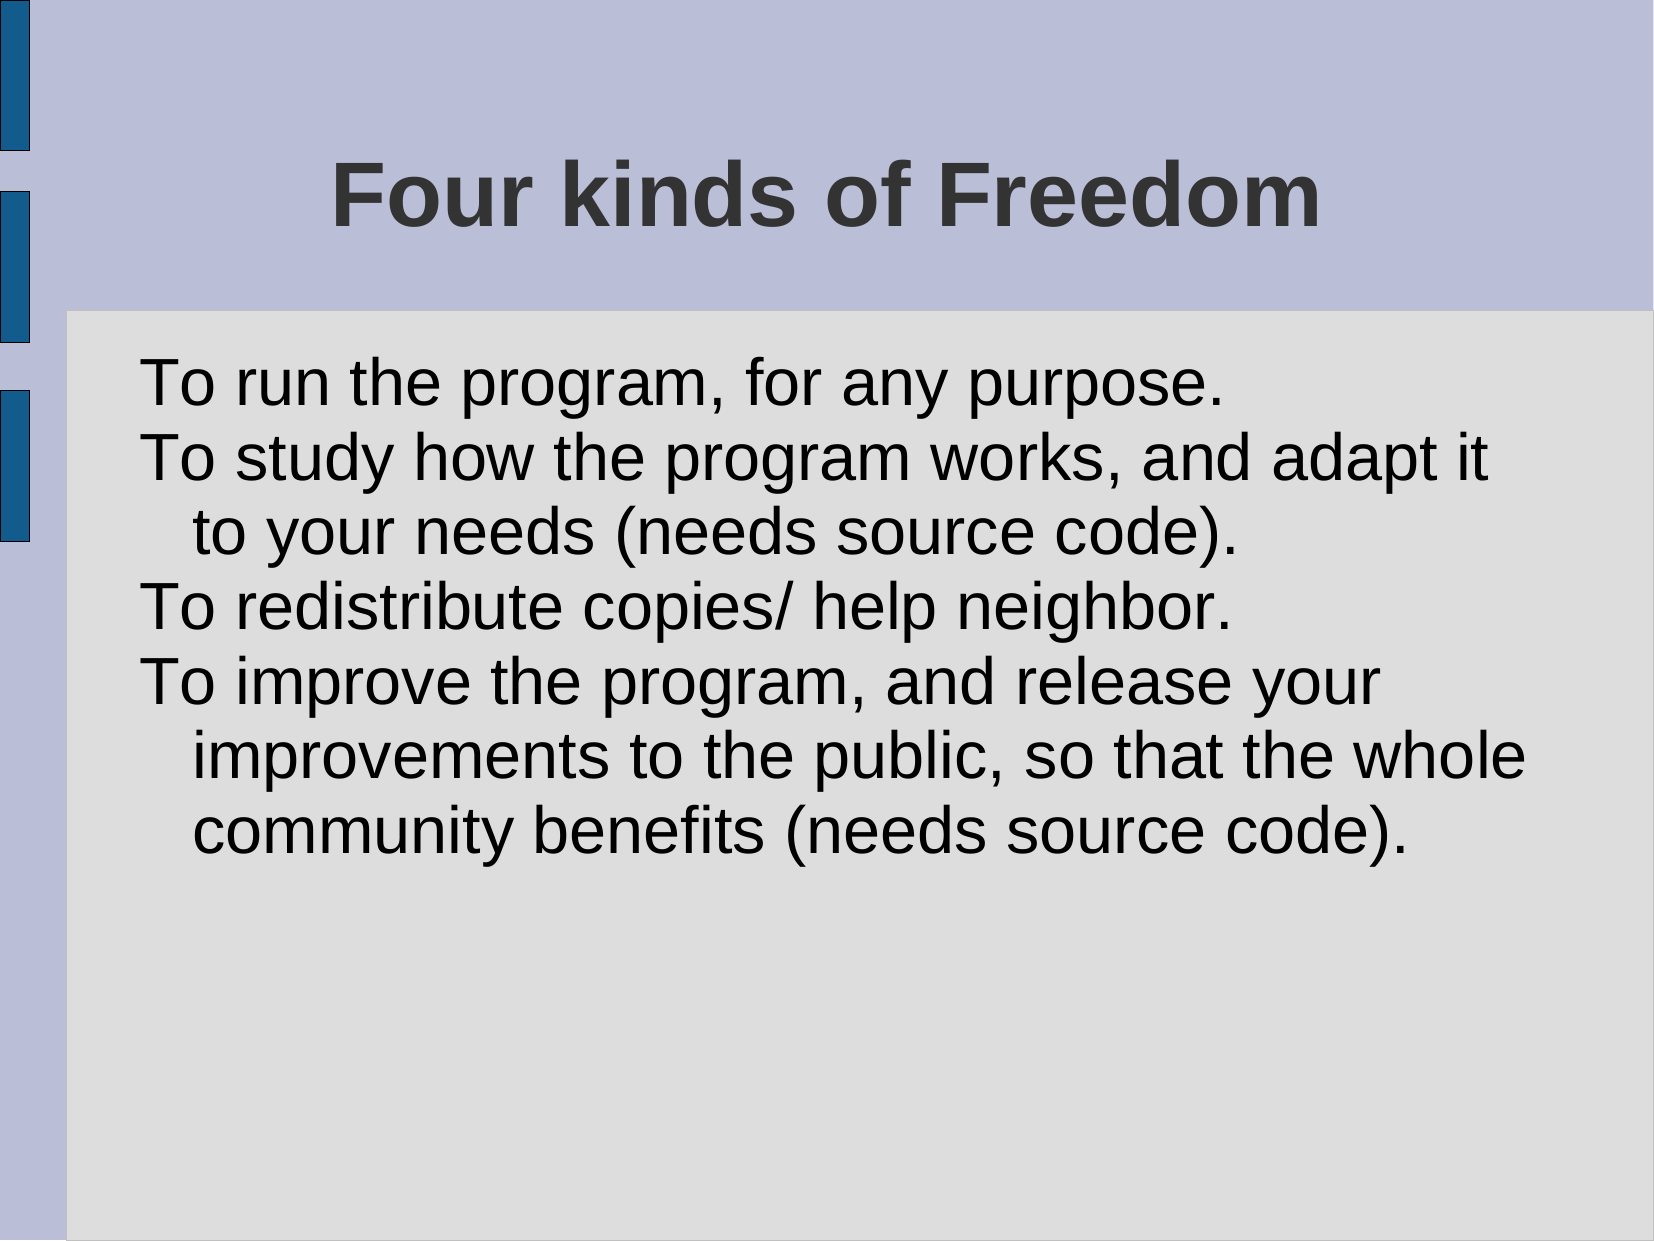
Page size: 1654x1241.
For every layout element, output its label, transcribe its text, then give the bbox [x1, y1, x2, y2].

list To run the program, for any purpose. To study how the program works, and adapt it to your needs (needs source code). To redistribute copies/ help neighbor. To improve the program, and release your improvements to the public, so that the whole community benefits (needs source code). [121, 344, 1534, 1112]
title Four kinds of Freedom [121, 98, 1534, 291]
